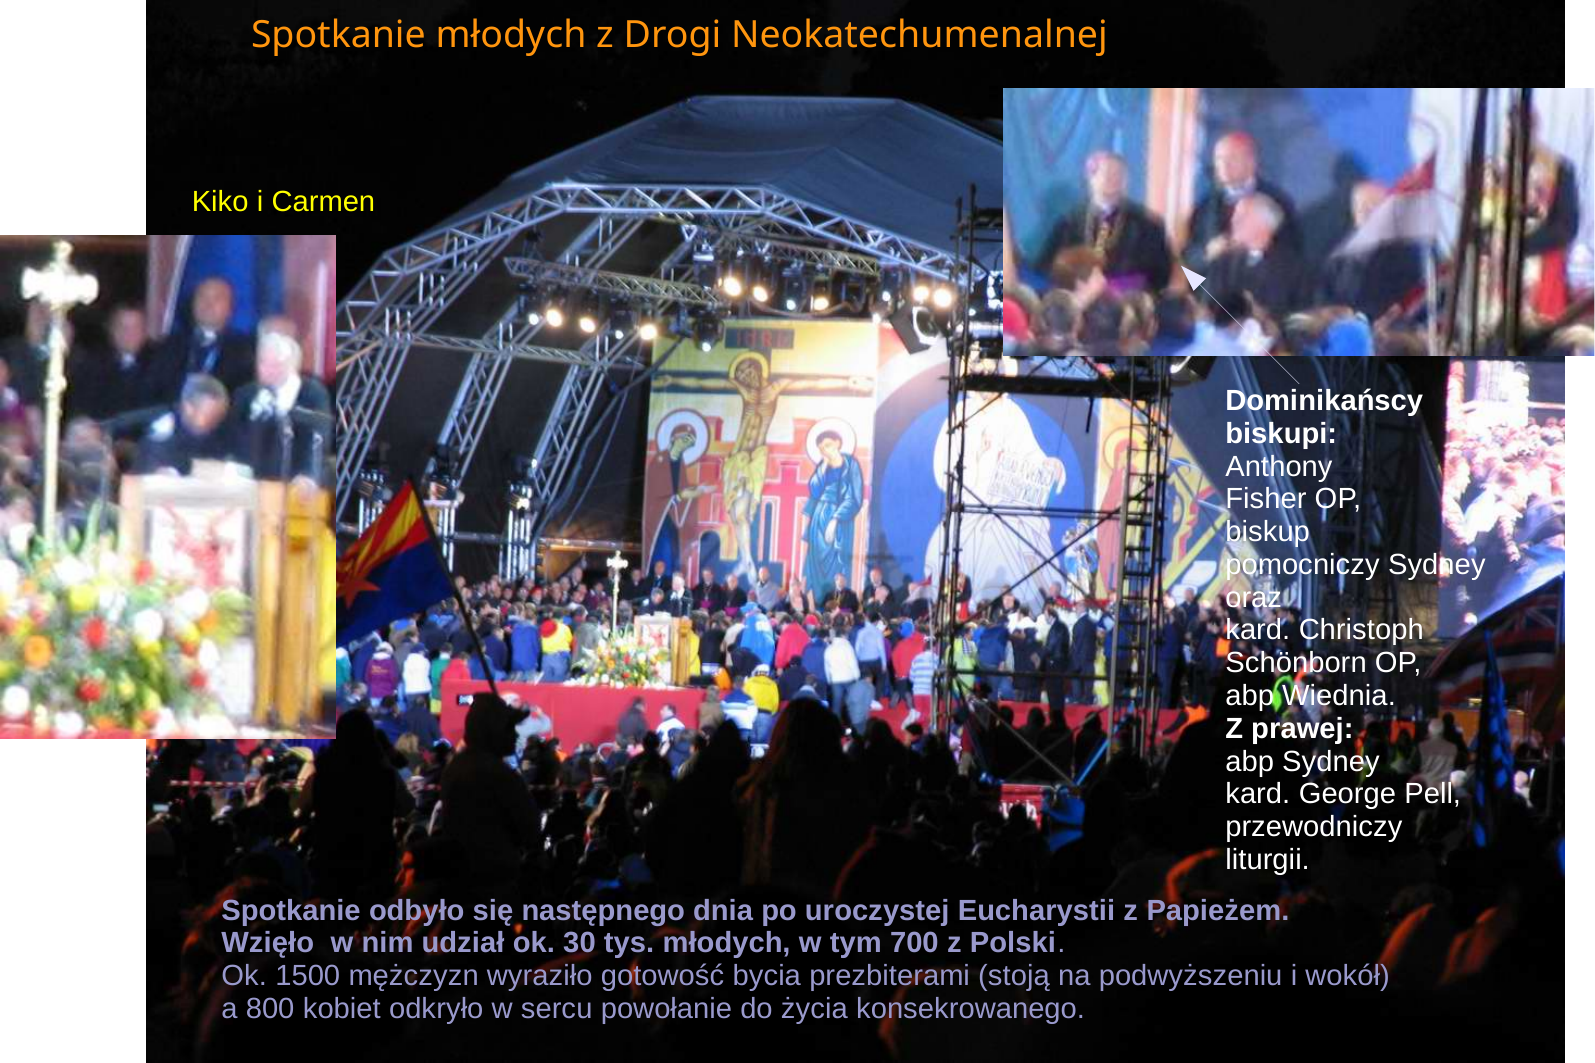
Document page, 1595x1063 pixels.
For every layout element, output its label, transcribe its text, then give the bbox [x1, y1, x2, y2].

picture [0, 0, 1595, 1063]
text_box Spotkanie młodych z Drogi Neokatechumenalnej [236, 0, 1272, 68]
text_box Kiko i Carmen [177, 177, 414, 225]
text_box Dominikańscy biskupi: Anthony Fisher OP, biskup pomocniczy Sydney oraz kard. Christoph Schönborn OP, abp Wiednia. Z prawej: abp Sydney kard. George Pell, przewodniczy liturgii. [1210, 376, 1506, 886]
text_box Spotkanie odbyło się następnego dnia po uroczystej Eucharystii z Papieżem. Wzięło w nim udział ok. 30 tys. młodych, w tym 700 z Polski. Ok. 1500 mężczyzn wyraziło gotowość bycia prezbiterami (stoją na podwyższeniu i wokół) a 800 kobiet odkryło w sercu powołanie do życia konsekrowanego. [206, 886, 1418, 1034]
